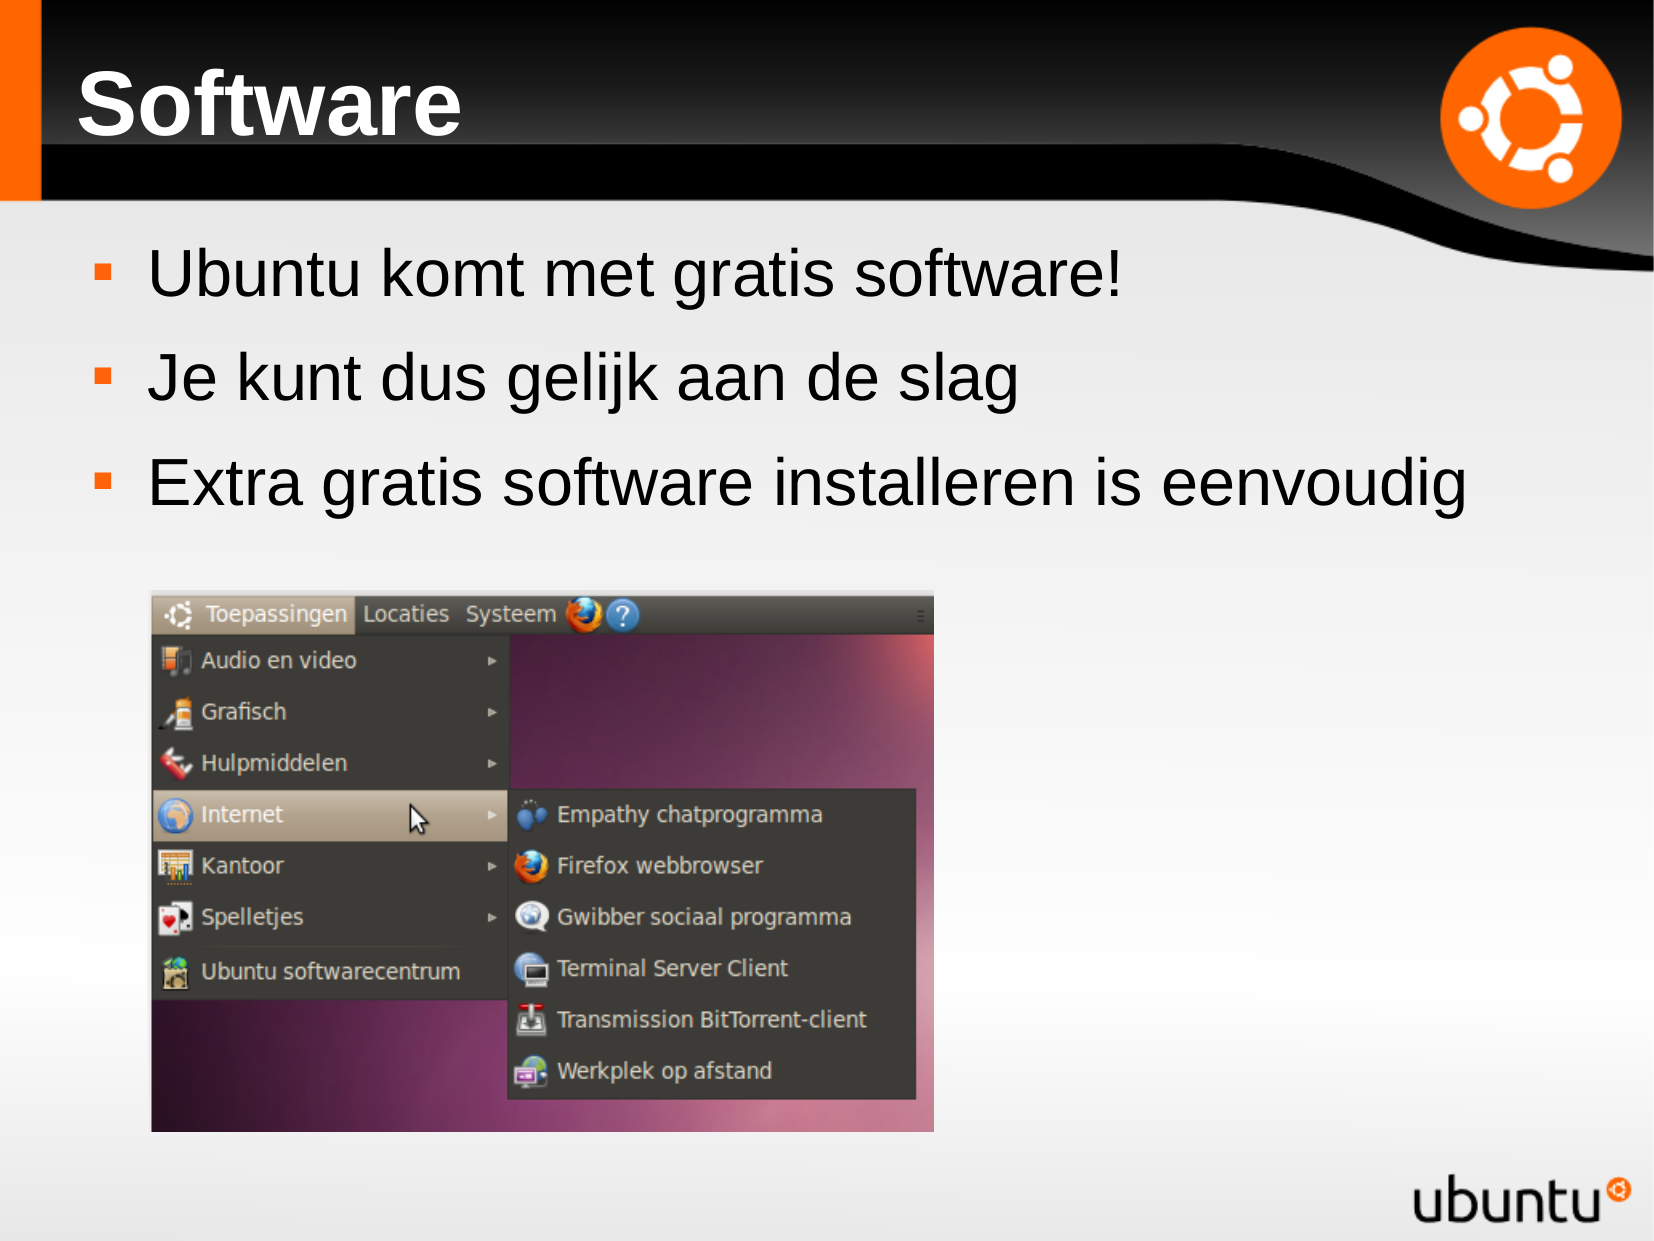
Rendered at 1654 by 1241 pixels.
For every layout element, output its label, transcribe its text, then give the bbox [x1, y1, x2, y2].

picture [0, 0, 1654, 1241]
title Software [76, 0, 1565, 208]
list Ubuntu komt met gratis software! Je kunt dus gelijk aan de slag Extra gratis software installeren is eenvoudig [76, 236, 1536, 1055]
